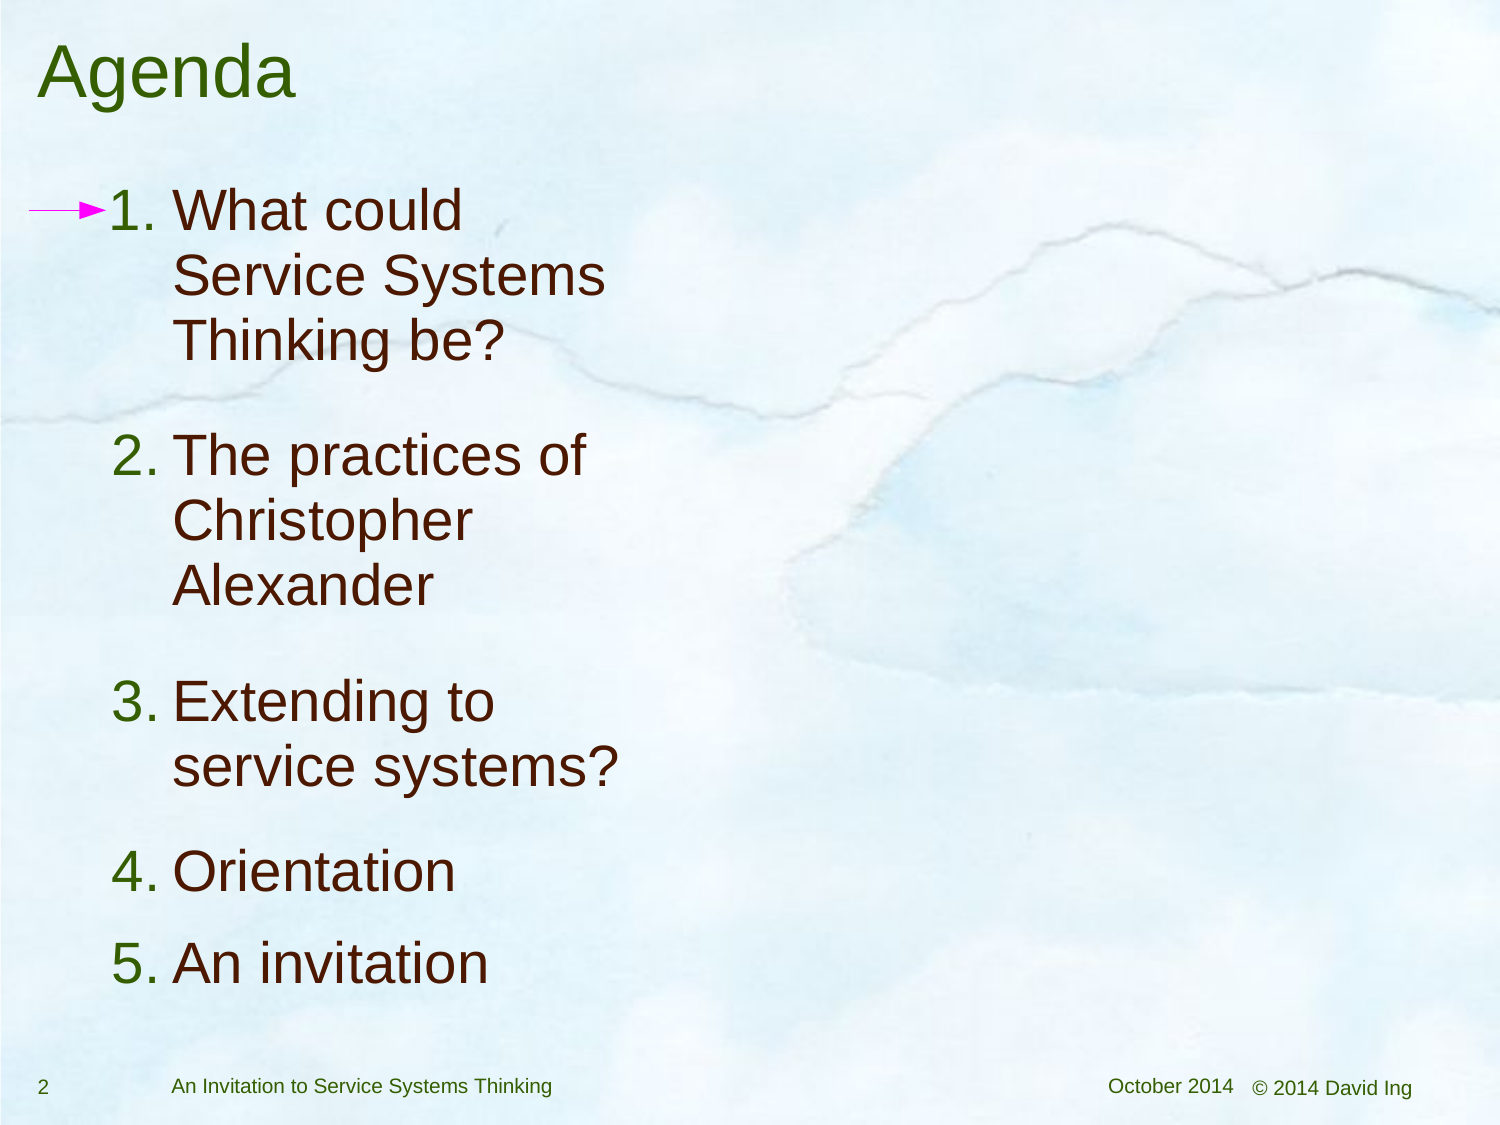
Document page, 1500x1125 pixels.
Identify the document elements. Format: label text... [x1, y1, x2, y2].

table_cell 2. [103, 417, 166, 663]
table_cell 5. [103, 925, 166, 1016]
table_cell 3. [103, 663, 166, 833]
table_header What could Service Systems Thinking be? [166, 172, 661, 417]
table_header 1. [103, 172, 166, 417]
table_cell Extending to service systems? [166, 663, 661, 833]
table_cell An invitation [166, 925, 661, 1016]
title Agenda [37, 37, 1463, 152]
table_cell 4. [103, 833, 166, 925]
table_cell Orientation [166, 833, 661, 925]
table_cell The practices of Christopher Alexander [166, 417, 661, 663]
picture [0, 0, 1500, 1125]
